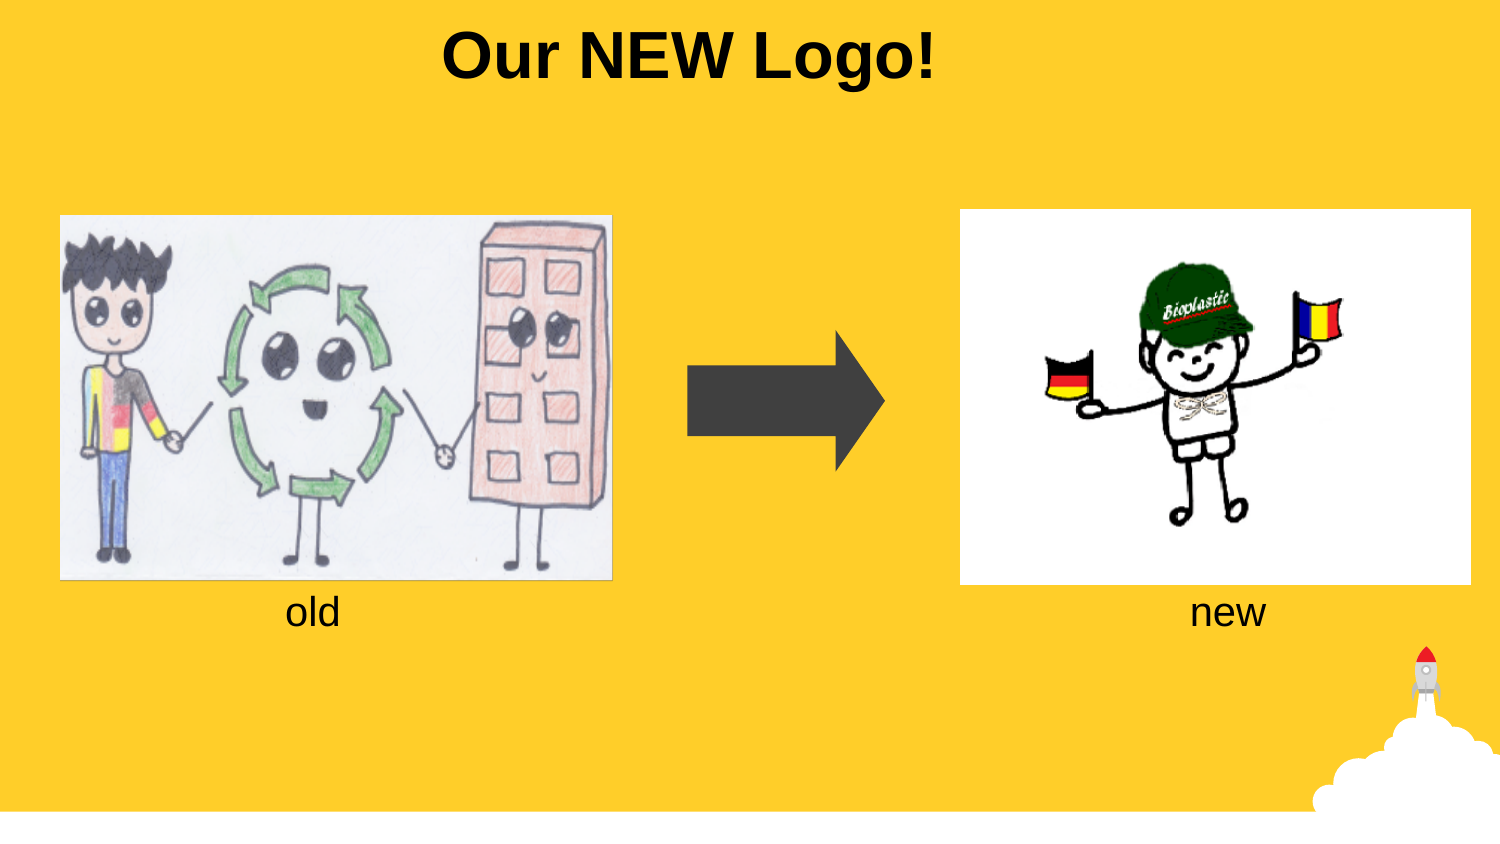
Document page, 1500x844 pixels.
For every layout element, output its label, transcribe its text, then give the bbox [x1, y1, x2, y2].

text_box [687, 329, 886, 472]
text_box old [0, 585, 706, 648]
list Our NEW Logo! [0, 10, 1441, 196]
picture [960, 210, 1471, 585]
text_box new [836, 585, 1500, 648]
picture [60, 215, 616, 585]
